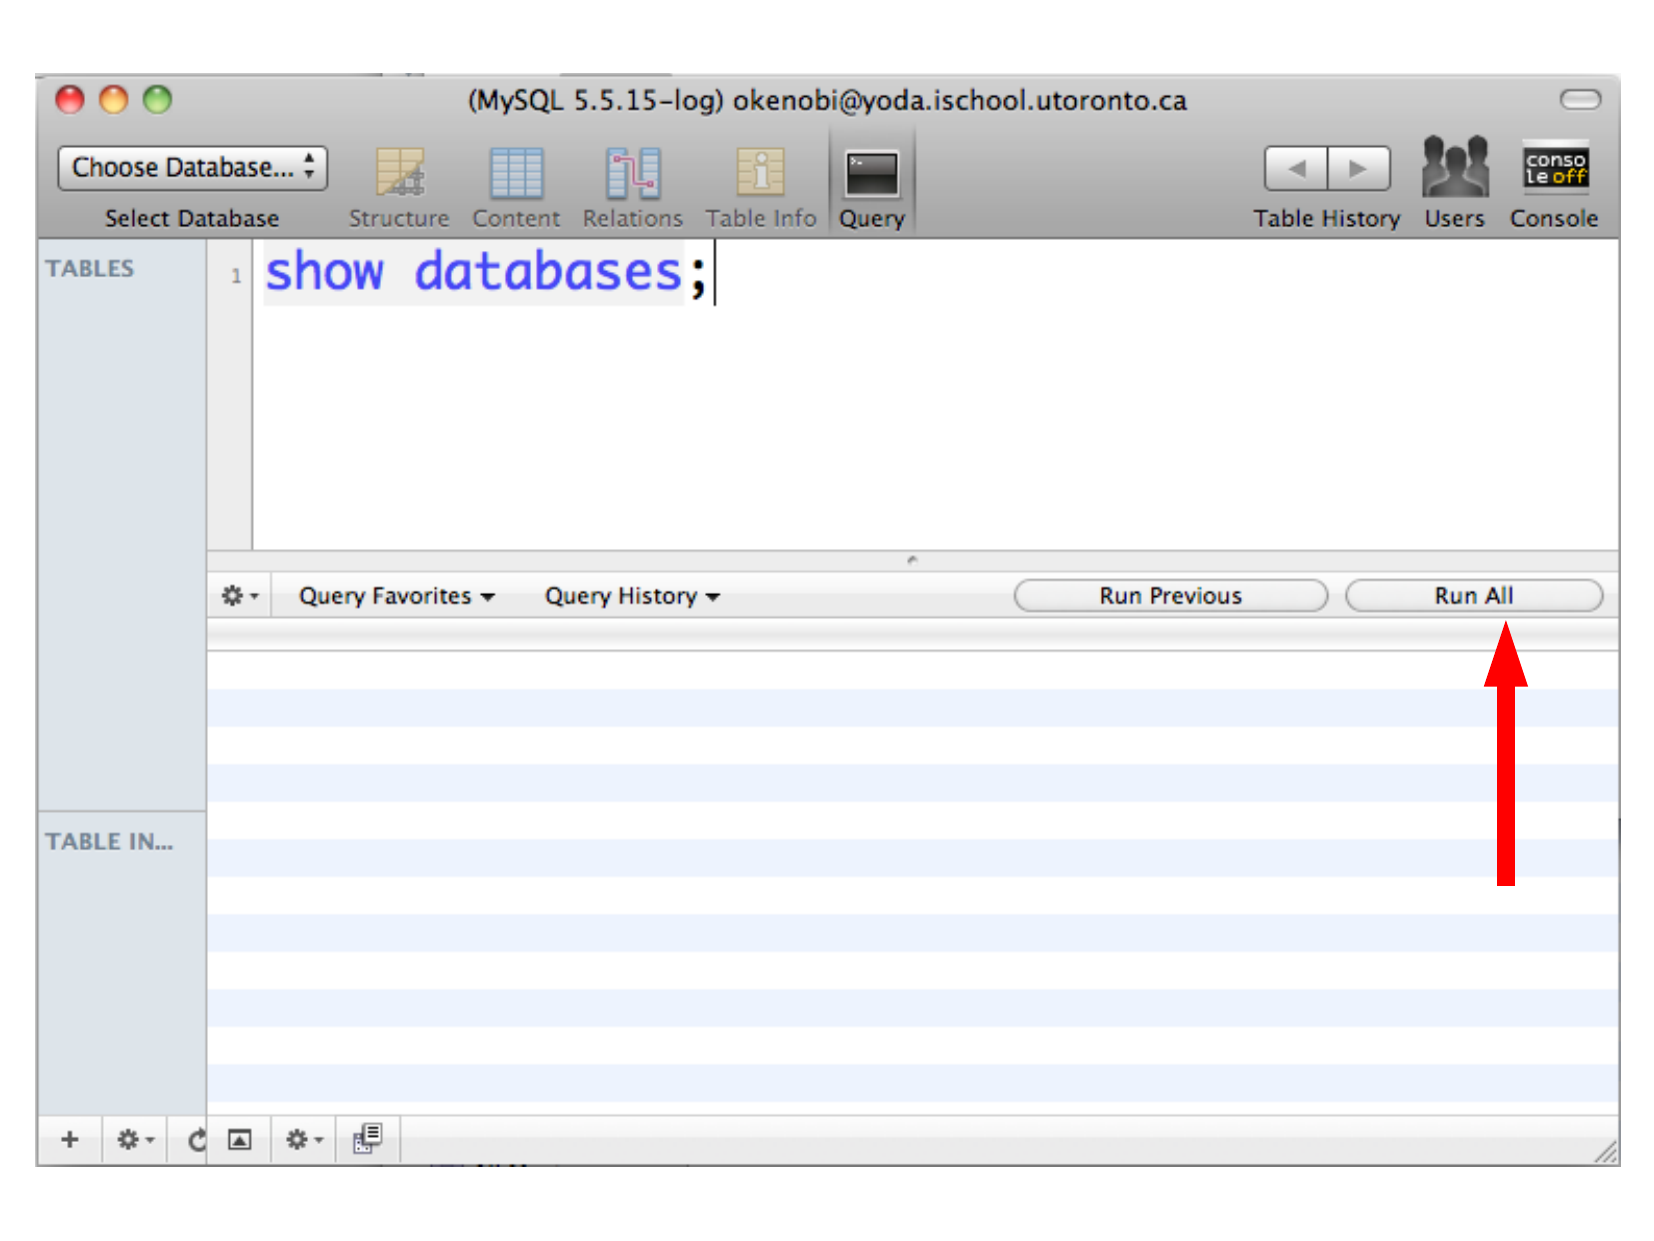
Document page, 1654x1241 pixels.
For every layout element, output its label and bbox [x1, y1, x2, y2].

picture [35, 73, 1621, 1167]
